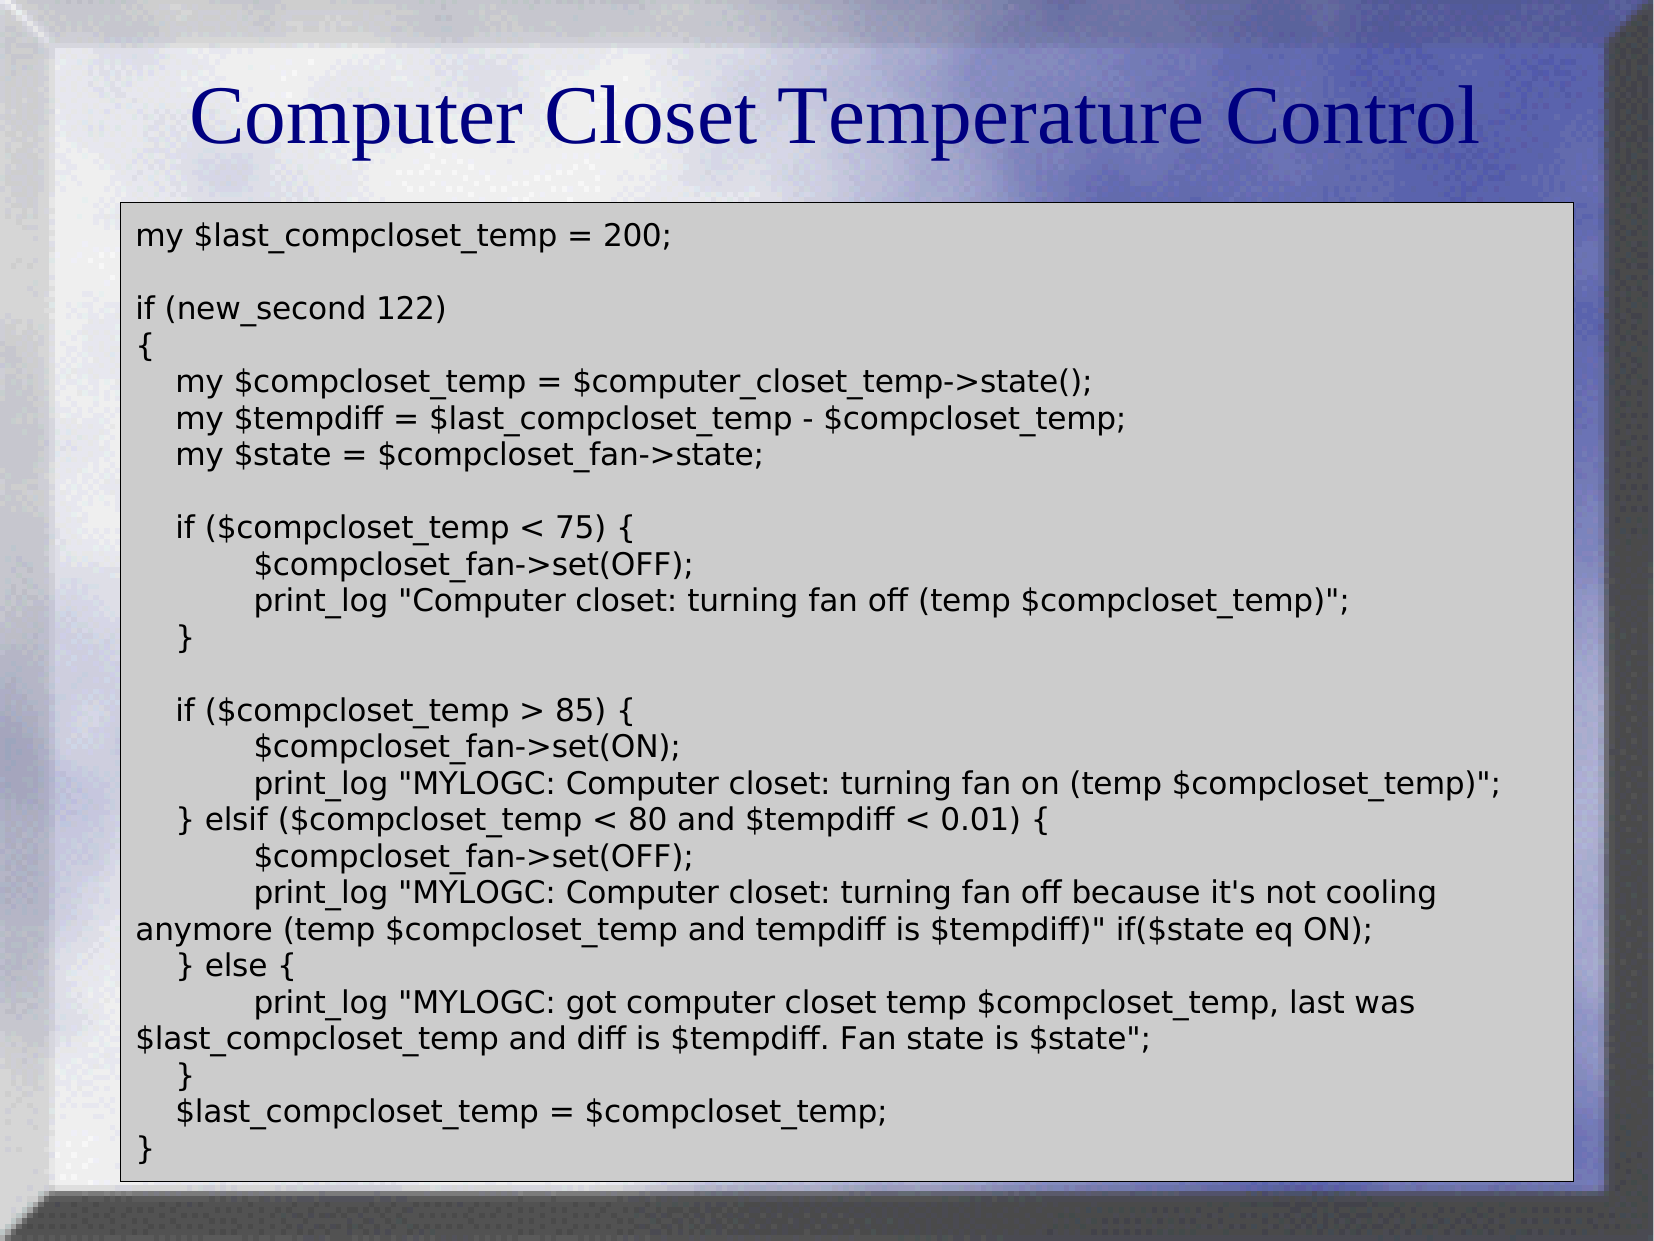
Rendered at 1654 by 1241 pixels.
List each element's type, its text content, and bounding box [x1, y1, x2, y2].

text_box my $last_compcloset_temp = 200; if (new_second 122) { my $compcloset_temp = $computer_closet_temp->state(); my $tempdiff = $last_compcloset_temp - $compcloset_temp; my $state = $compcloset_fan->state; if ($compcloset_temp < 75) { $compcloset_fan->set(OFF); print_log "Computer closet: turning fan off (temp $compcloset_temp)"; } if ($compcloset_temp > 85) { $compcloset_fan->set(ON); print_log "MYLOGC: Computer closet: turning fan on (temp $compcloset_temp)"; } elsif ($compcloset_temp < 80 and $tempdiff < 0.01) { $compcloset_fan->set(OFF); print_log "MYLOGC: Computer closet: turning fan off because it's not cooling anymore (temp $compcloset_temp and tempdiff is $tempdiff)" if($state eq ON); } else { print_log "MYLOGC: got computer closet temp $compcloset_temp, last was $last_compcloset_temp and diff is $tempdiff. Fan state is $state"; } $last_compcloset_temp = $compcloset_temp; } [120, 202, 1574, 1182]
picture [0, 0, 1654, 1241]
title Computer Closet Temperature Control [120, 67, 1552, 165]
